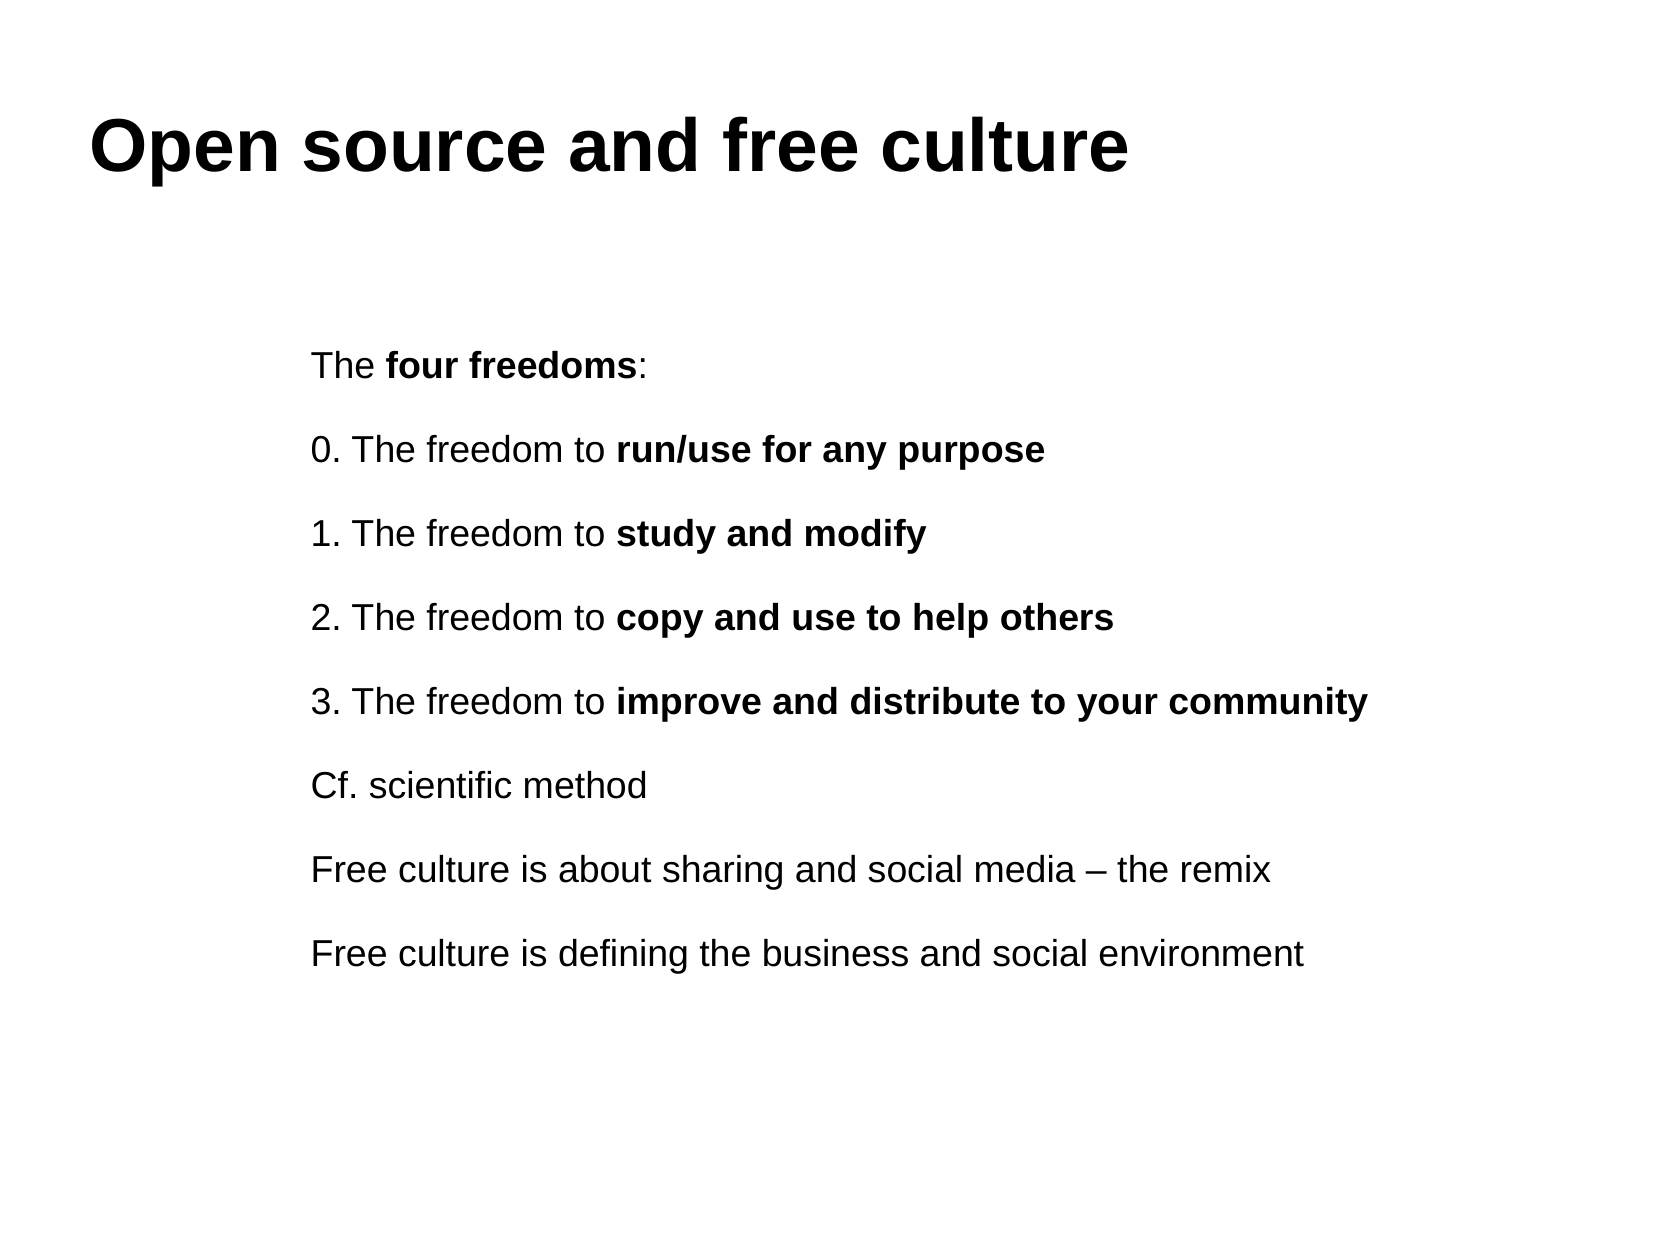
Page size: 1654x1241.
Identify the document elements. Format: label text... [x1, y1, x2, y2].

text_box Open source and free culture [75, 96, 1345, 196]
text_box [808, 404, 839, 475]
text_box The four freedoms: 0. The freedom to run/use for any purpose 1. The freedom to study and modify 2. The freedom to copy and use to help others 3. The freedom to improve and distribute to your community Cf. scientific method Free culture is about sharing and social media – the remix Free culture is defining the business and social environment [295, 337, 1384, 983]
